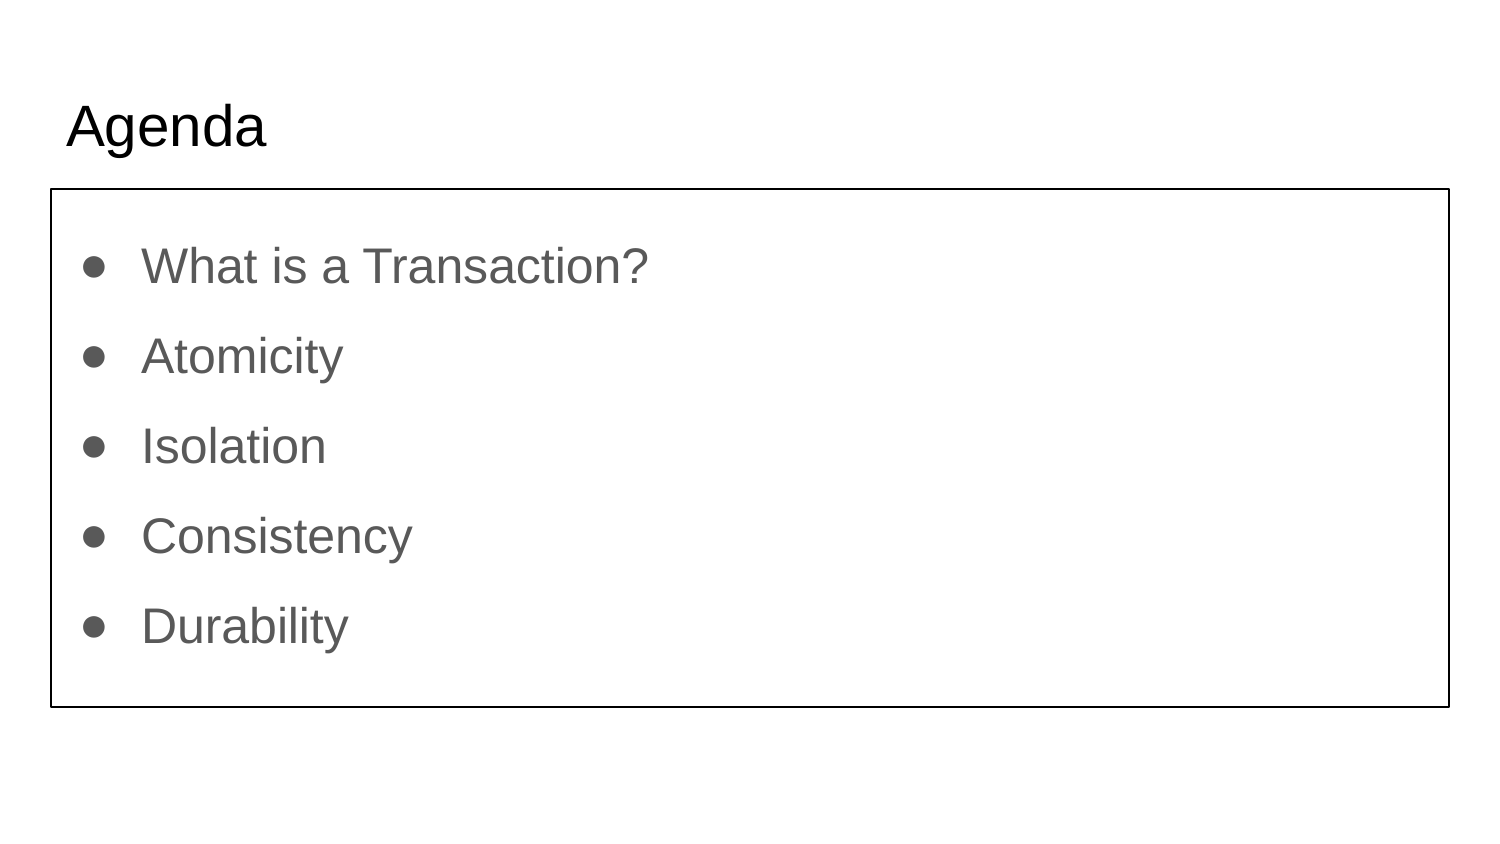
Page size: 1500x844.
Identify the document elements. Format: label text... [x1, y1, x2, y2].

title Agenda [51, 72, 1449, 167]
list What is a Transaction? Atomicity Isolation Consistency Durability [51, 189, 1449, 708]
